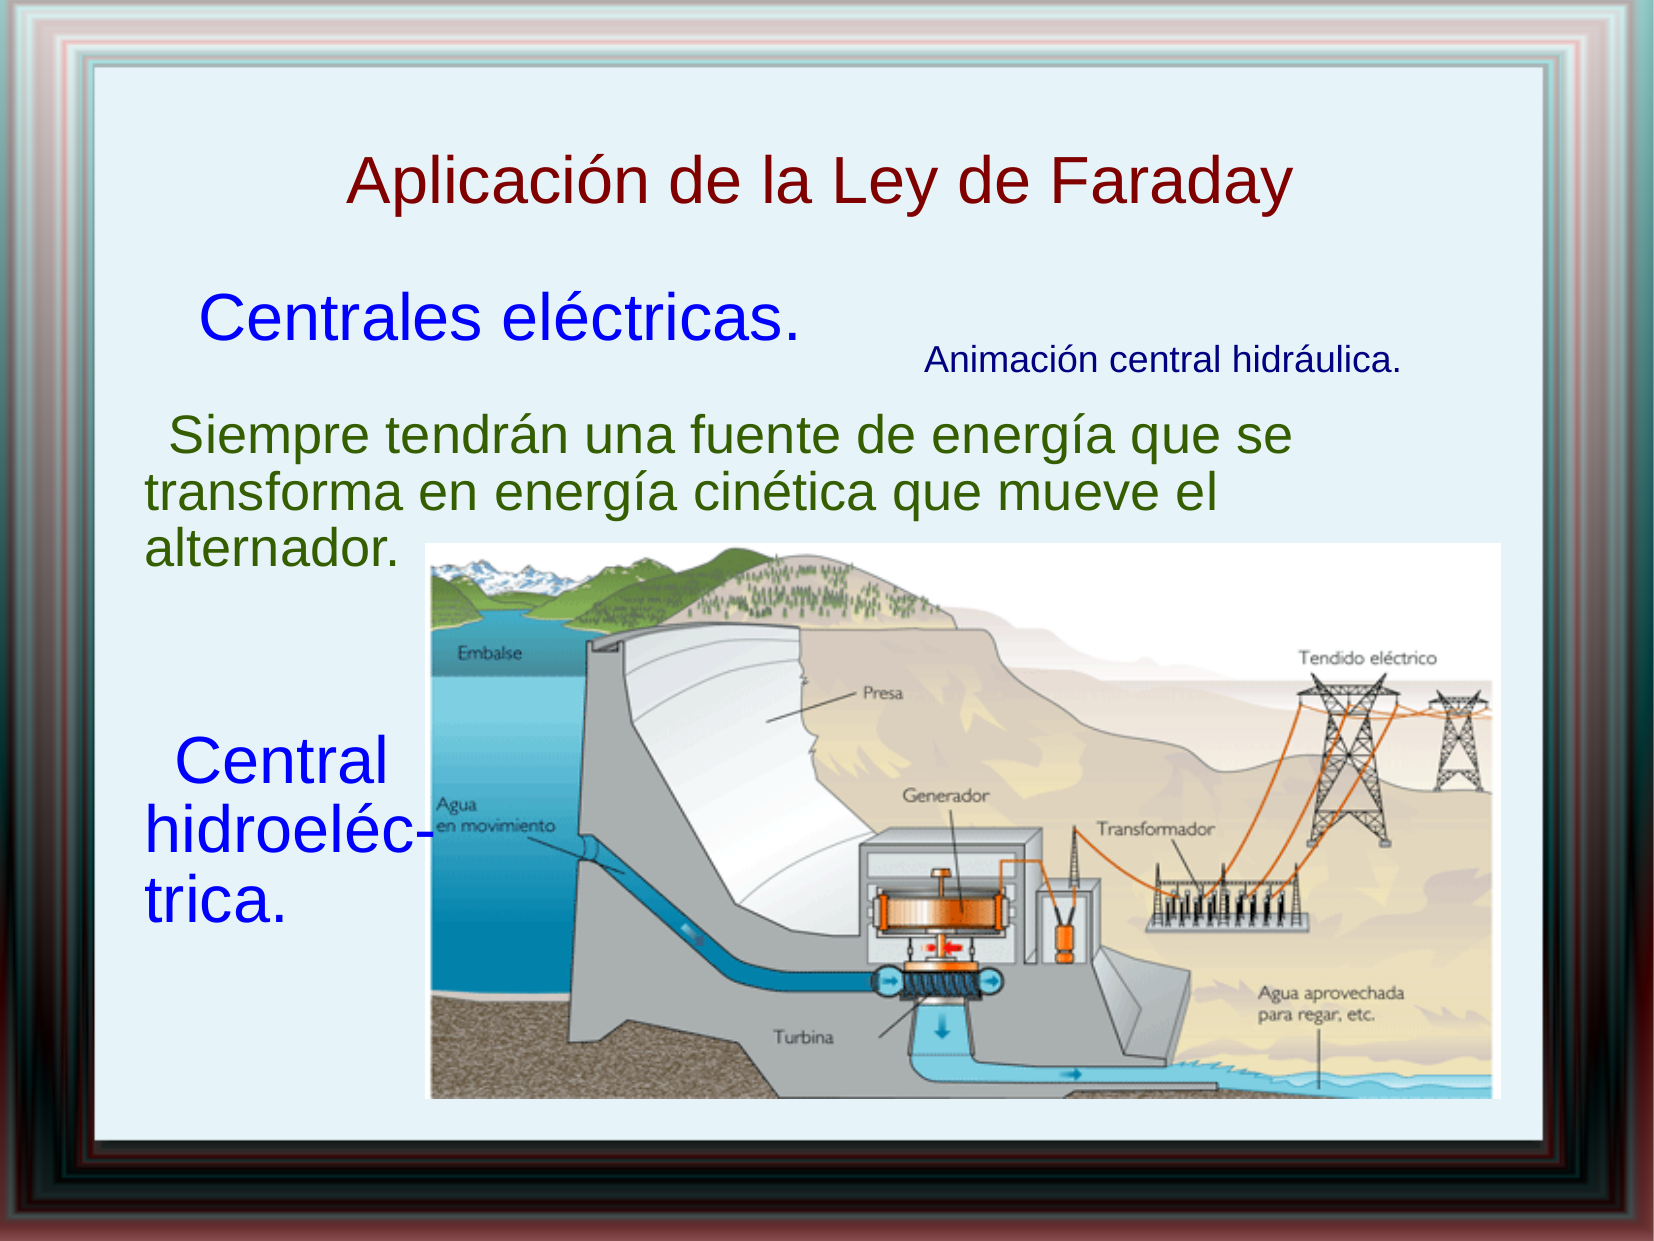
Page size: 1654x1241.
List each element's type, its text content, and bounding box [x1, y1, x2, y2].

picture [0, 0, 1654, 1241]
text_box Central hidroeléc-trica. [129, 720, 485, 950]
text_box Siempre tendrán una fuente de energía que se transforma en energía cinética que mueve el alternador. [129, 401, 1453, 590]
text_box Animación central hidráulica. [909, 330, 1506, 402]
text_box Aplicación de la Ley de Faraday [271, 141, 1371, 217]
text_box Centrales eléctricas. [153, 277, 1288, 368]
